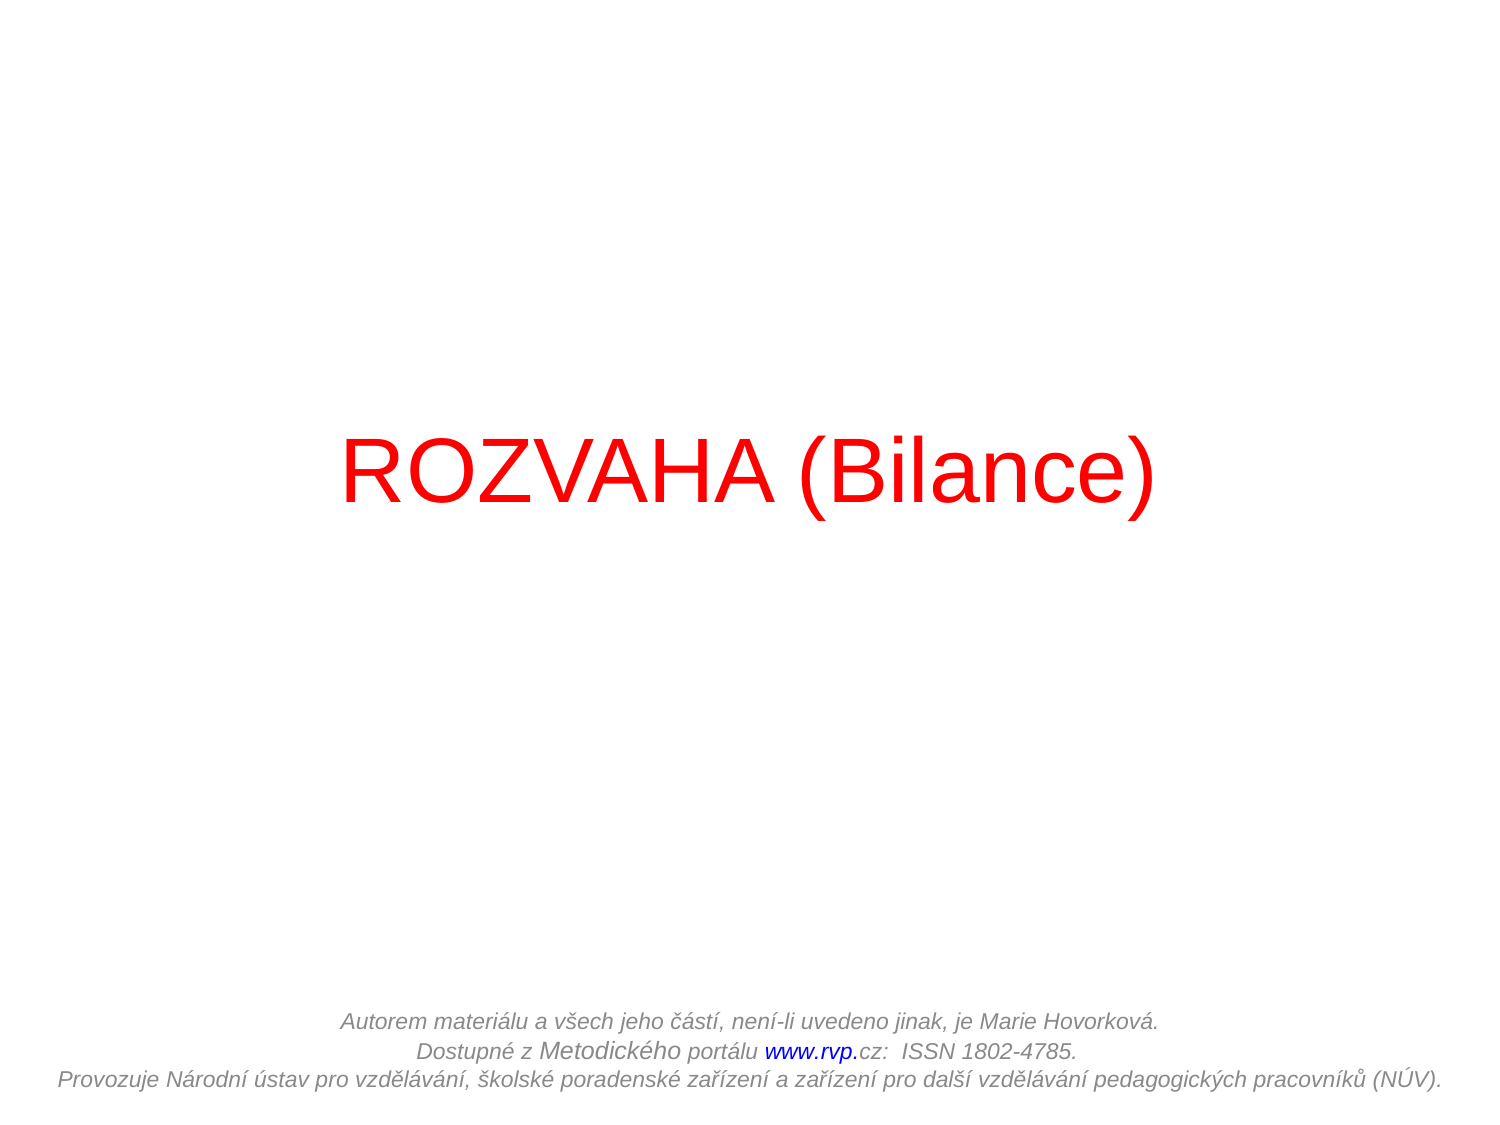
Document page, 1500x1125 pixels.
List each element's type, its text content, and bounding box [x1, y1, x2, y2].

text_box Autorem materiálu a všech jeho částí, není-li uvedeno jinak, je Marie Hovorková. Dostupné z Metodického portálu www.rvp.cz: ISSN 1802-4785. Provozuje Národní ústav pro vzdělávání, školské poradenské zařízení a zařízení pro další vzdělávání pedagogických pracovníků (NÚV). [0, 999, 1500, 1100]
title ROZVAHA (Bilance) [112, 349, 1388, 592]
